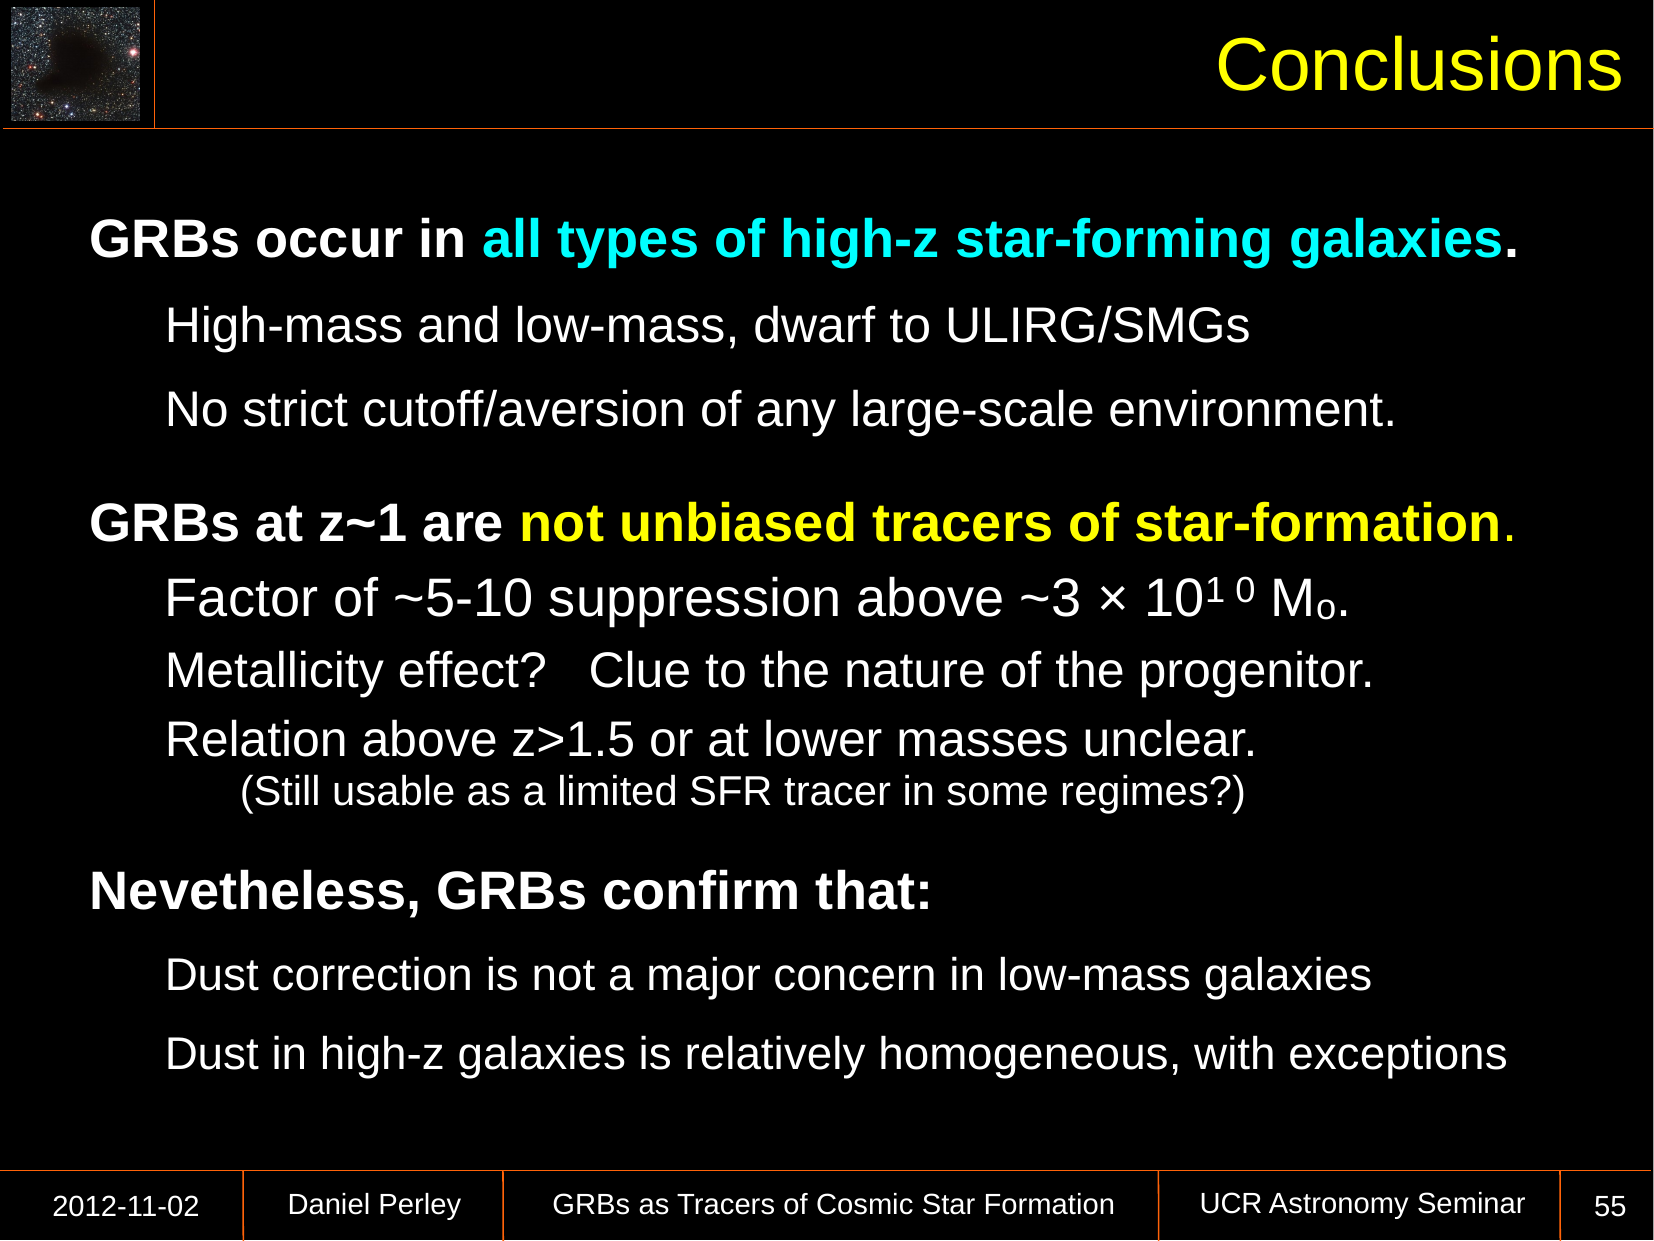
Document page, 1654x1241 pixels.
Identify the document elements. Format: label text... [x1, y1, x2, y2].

picture [11, 7, 140, 121]
title Conclusions [187, 21, 1624, 108]
text_box GRBs occur in all types of high-z star-forming galaxies. High-mass and low-mass, dwarf to ULIRG/SMGs No strict cutoff/aversion of any large-scale environment. GRBs at z~1 are not unbiased tracers of star-formation. Factor of ~5-10 suppression above ~3 × 101 0 Mo. Metallicity effect? Clue to the nature of the progenitor. Relation above z>1.5 or at lower masses unclear. (Still usable as a limited SFR tracer in some regimes?) Nevetheless, GRBs confirm that: Dust correction is not a major concern in low-mass galaxies Dust in high-z galaxies is relatively homogeneous, with exceptions [75, 201, 1538, 1103]
